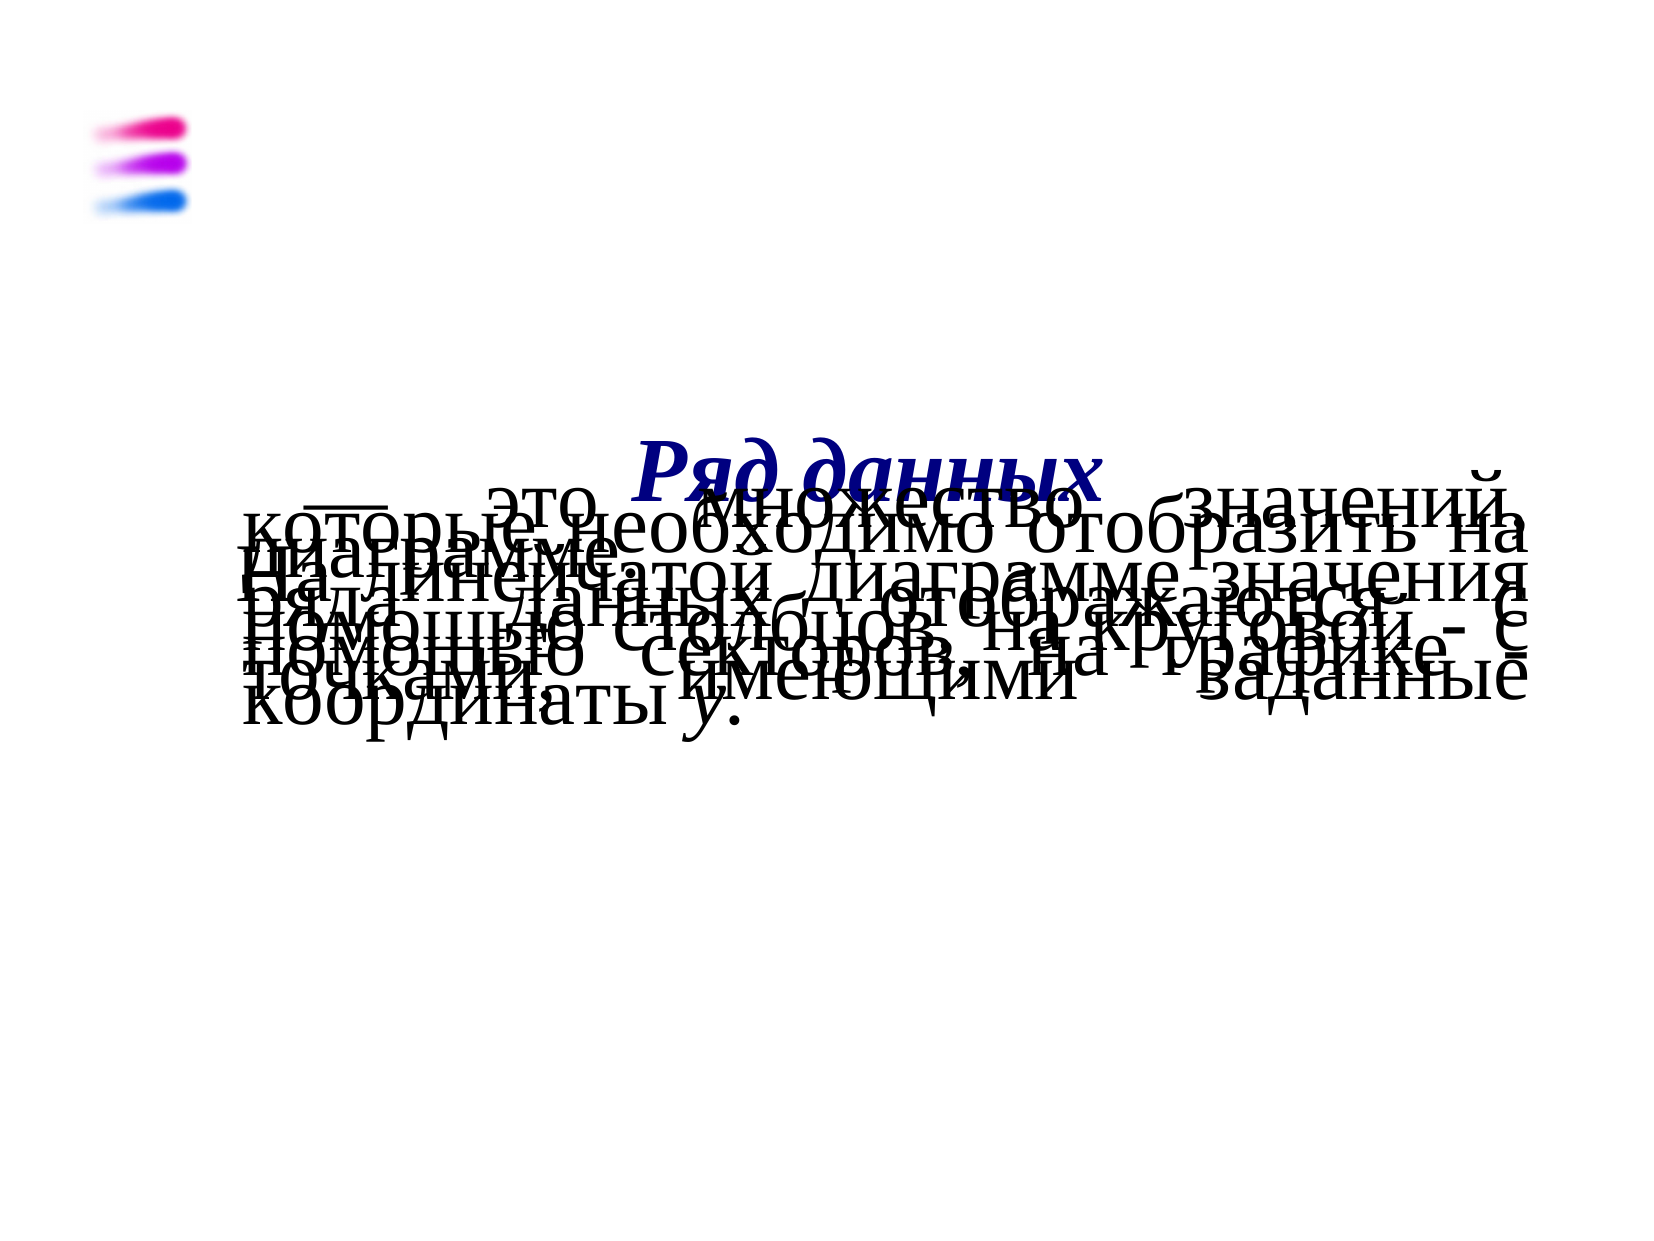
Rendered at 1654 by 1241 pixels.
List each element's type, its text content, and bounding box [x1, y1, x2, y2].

subtitle Ряд данных — это множество значений, которые необходимо отобразить на диаграмме. На линейчатой диаграмме значения ряда данных отображаются с помощью столбцов, на круговой - с помощью секторов, на графике - точками, имеющими заданные координаты у. [206, 88, 1534, 1151]
picture [83, 110, 192, 224]
